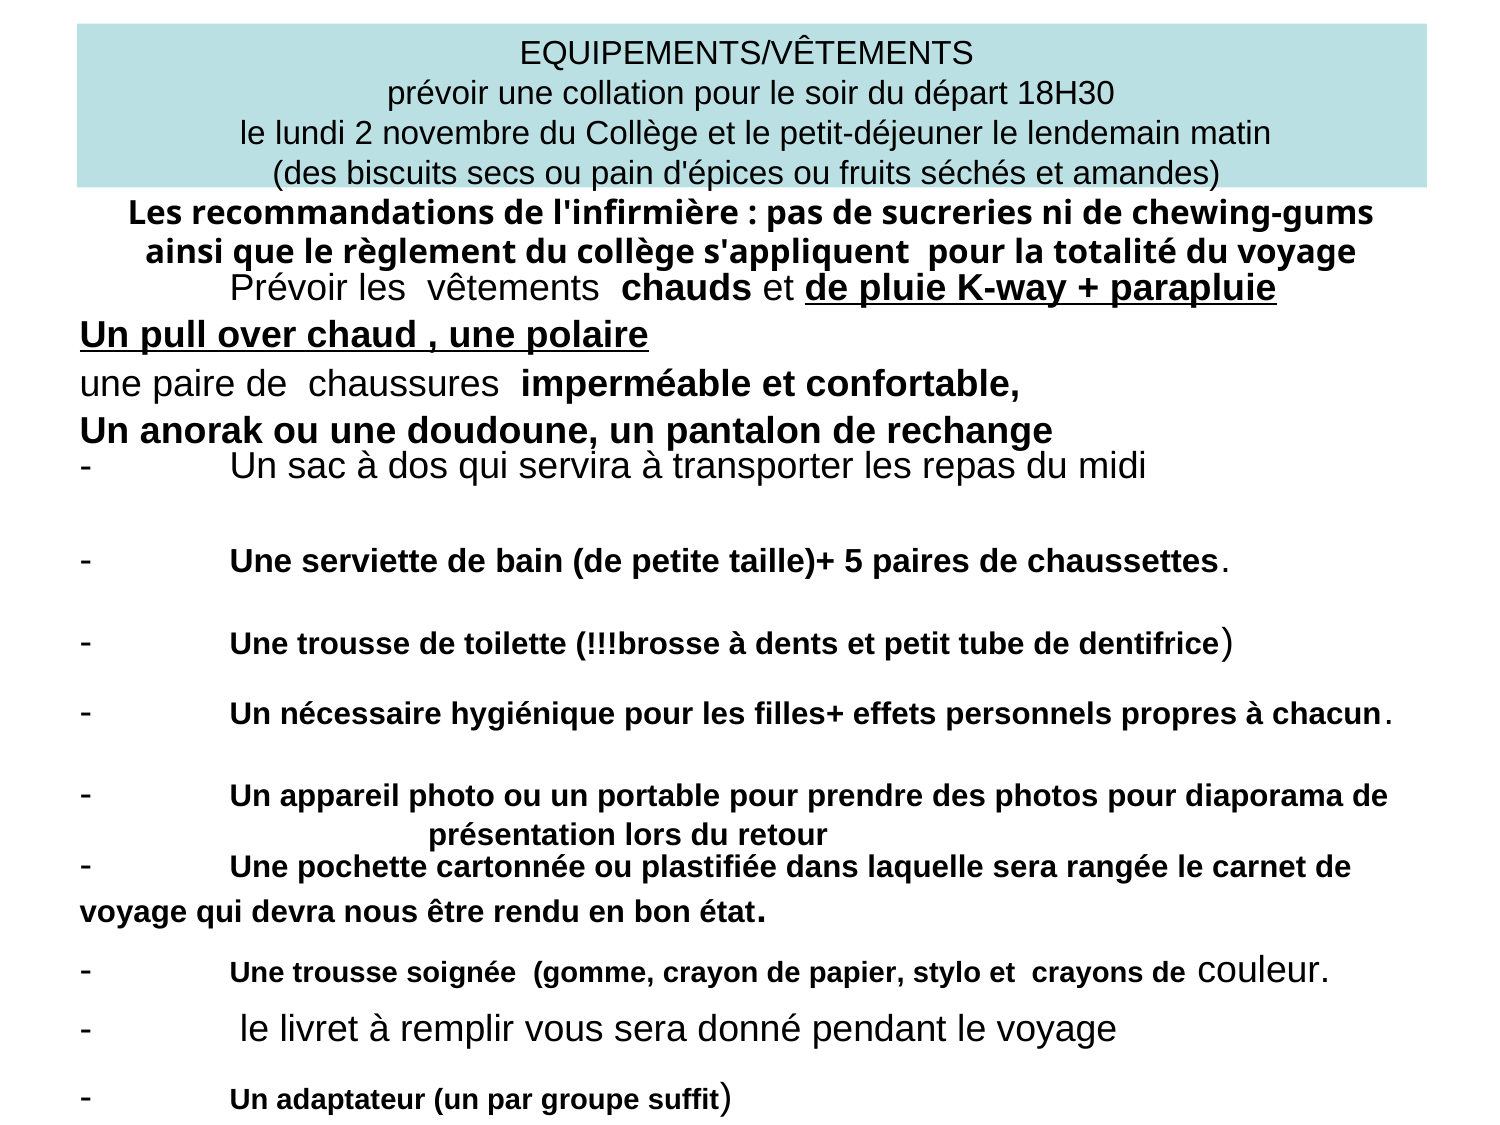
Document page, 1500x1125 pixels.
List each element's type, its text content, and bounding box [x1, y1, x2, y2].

text_box - Une trousse soignée (gomme, crayon de papier, stylo et crayons de couleur. [64, 937, 1439, 996]
text_box Prévoir les vêtements chauds et de pluie K-way + parapluie Un pull over chaud , une polaire [64, 255, 1418, 351]
text_box - Une pochette cartonnée ou plastifiée dans laquelle sera rangée le carnet de voyage qui devra nous être rendu en bon état. [64, 831, 1439, 937]
text_box - Une serviette de bain (de petite taille)+ 5 paires de chaussettes. [64, 527, 1427, 588]
text_box - Un nécessaire hygiénique pour les filles+ effets personnels propres à chacun. [64, 679, 1439, 741]
title EQUIPEMENTS/VÊTEMENTS prévoir une collation pour le soir du départ 18H30 le lundi 2 novembre du Collège et le petit-déjeuner le lendemain matin (des biscuits secs ou pain d'épices ou fruits séchés et amandes) Les recommandations de l'infirmière : pas de sucreries ni de chewing-gums ainsi que le règlement du collège s'appliquent pour la totalité du voyage [76, 23, 1427, 188]
text_box - Une trousse de toilette (!!!brosse à dents et petit tube de dentifrice) [64, 609, 1383, 670]
text_box - le livret à remplir vous sera donné pendant le voyage [64, 996, 1439, 1057]
text_box - Un adaptateur (un par groupe suffit) [64, 1064, 1453, 1125]
text_box - Un appareil photo ou un portable pour prendre des photos pour diaporama de présentation lors du retour [64, 761, 1427, 831]
text_box - Un sac à dos qui servira à transporter les repas du midi [64, 433, 1297, 494]
text_box une paire de chaussures imperméable et confortable, Un anorak ou une doudoune, un pantalon de rechange [64, 351, 1442, 460]
